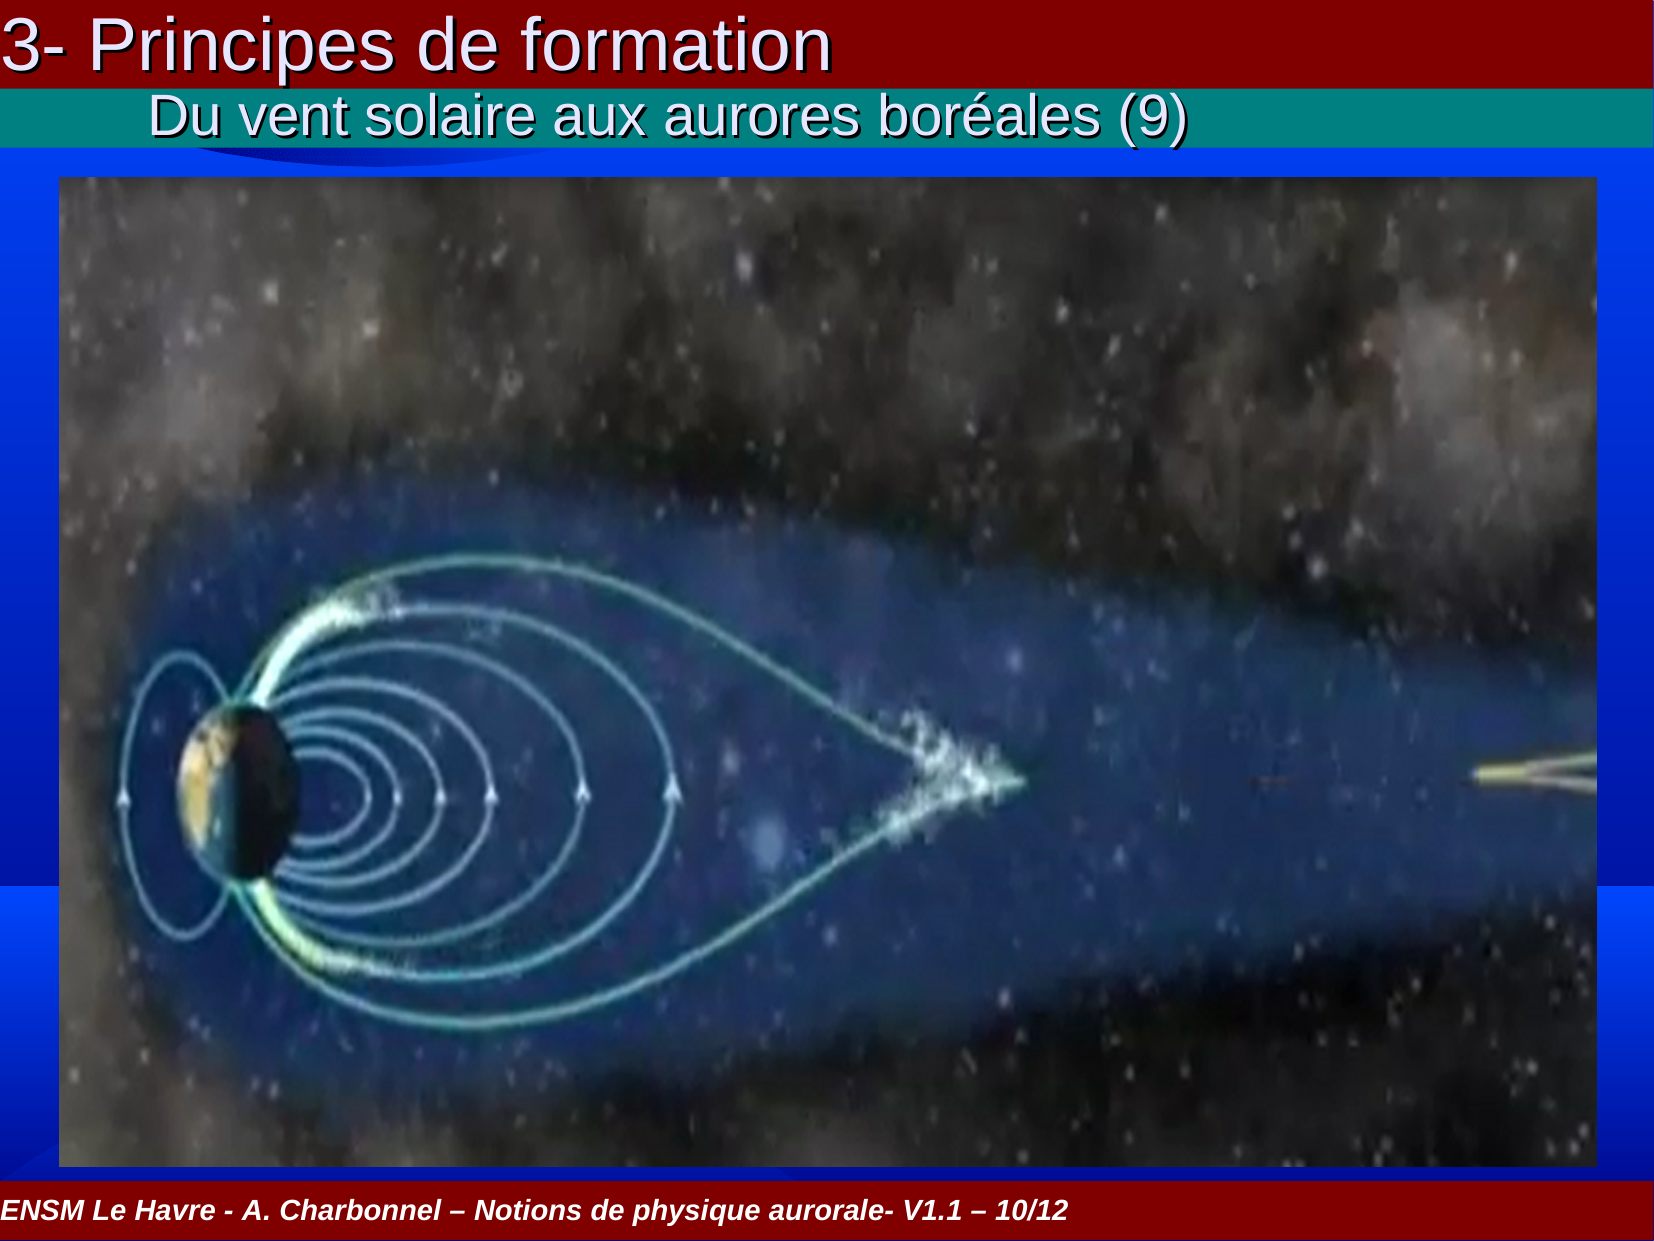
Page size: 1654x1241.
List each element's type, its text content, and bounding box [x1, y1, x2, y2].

title Du vent solaire aux aurores boréales (9) [0, 89, 1654, 148]
text_box ENSM Le Havre - A. Charbonnel – Notions de physique aurorale- V1.1 – 10/12 [0, 1181, 1654, 1241]
picture [59, 177, 1597, 1167]
title 3- Principes de formation [0, 0, 1654, 89]
